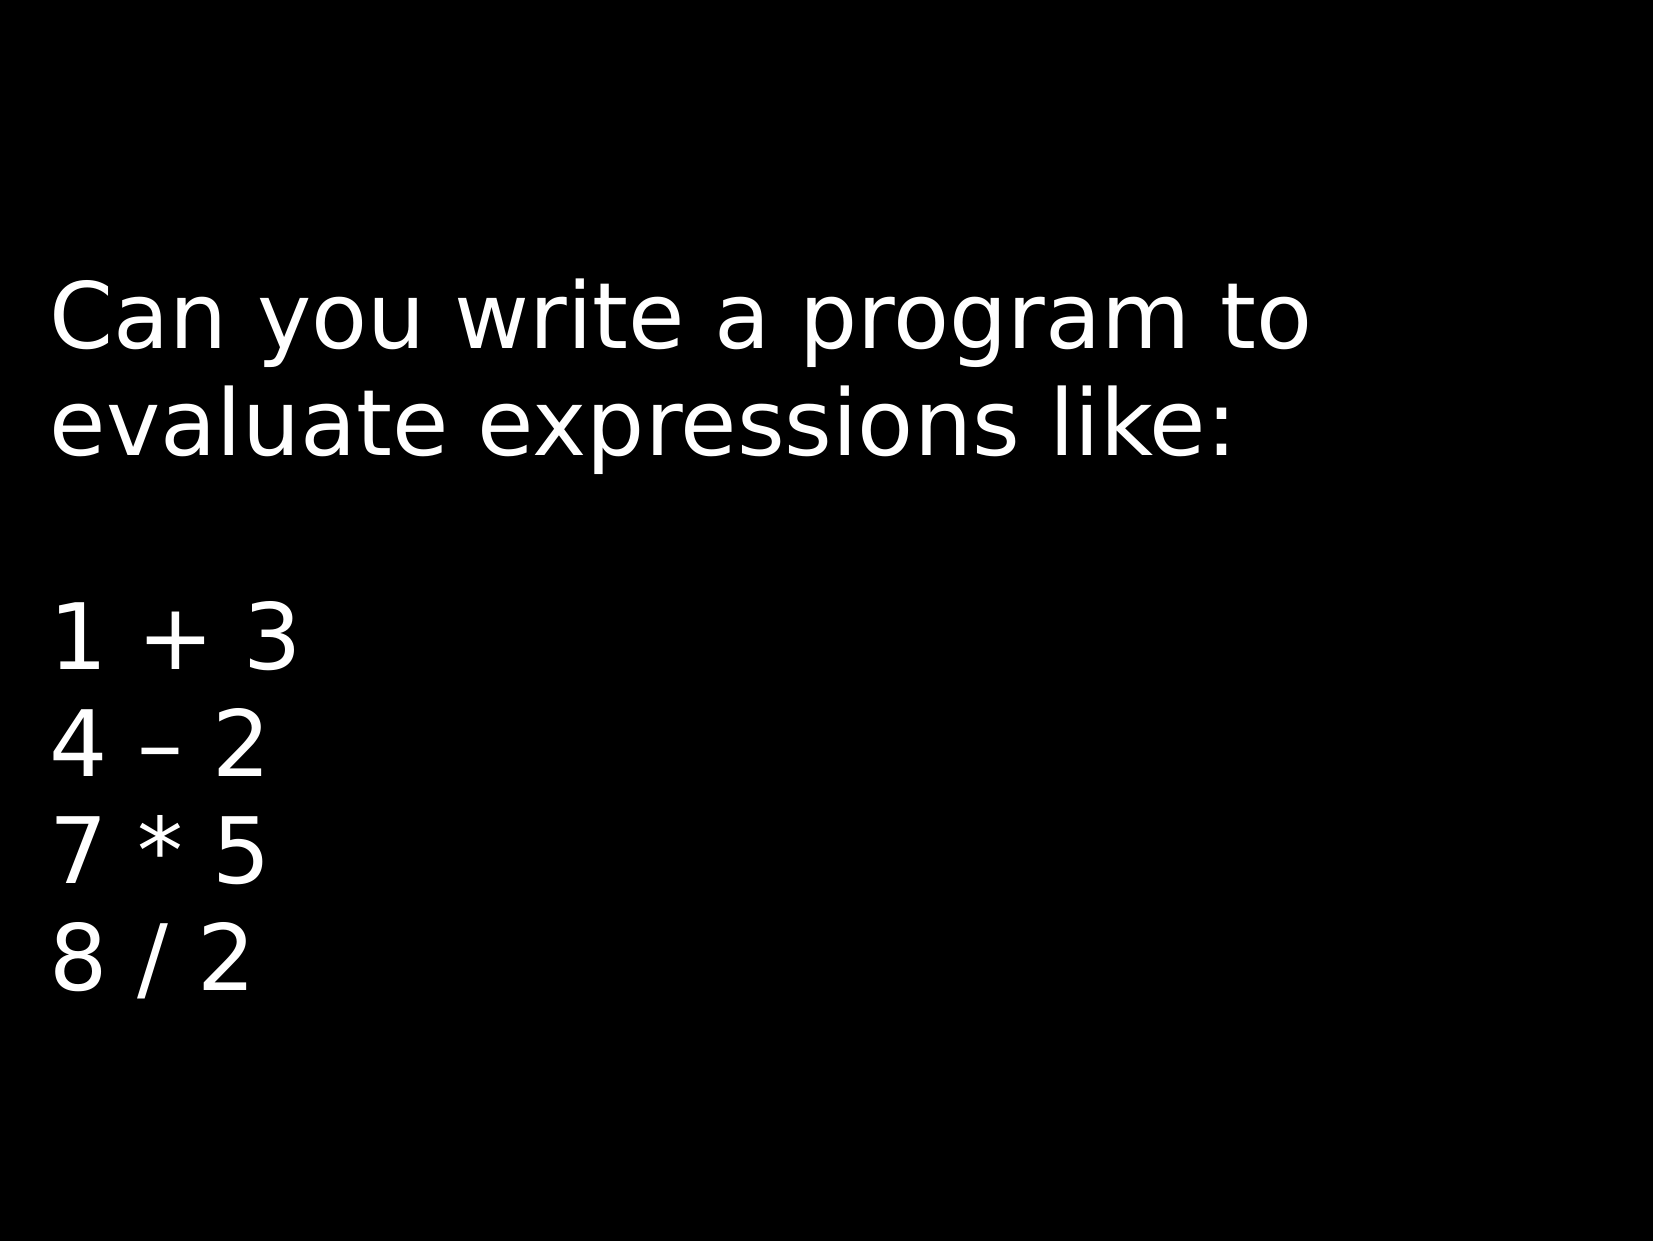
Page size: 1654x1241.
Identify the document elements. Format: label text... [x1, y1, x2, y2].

title Can you write a program to evaluate expressions like: 1 + 3 4 – 2 7 * 5 8 / 2 [49, 75, 1538, 1201]
